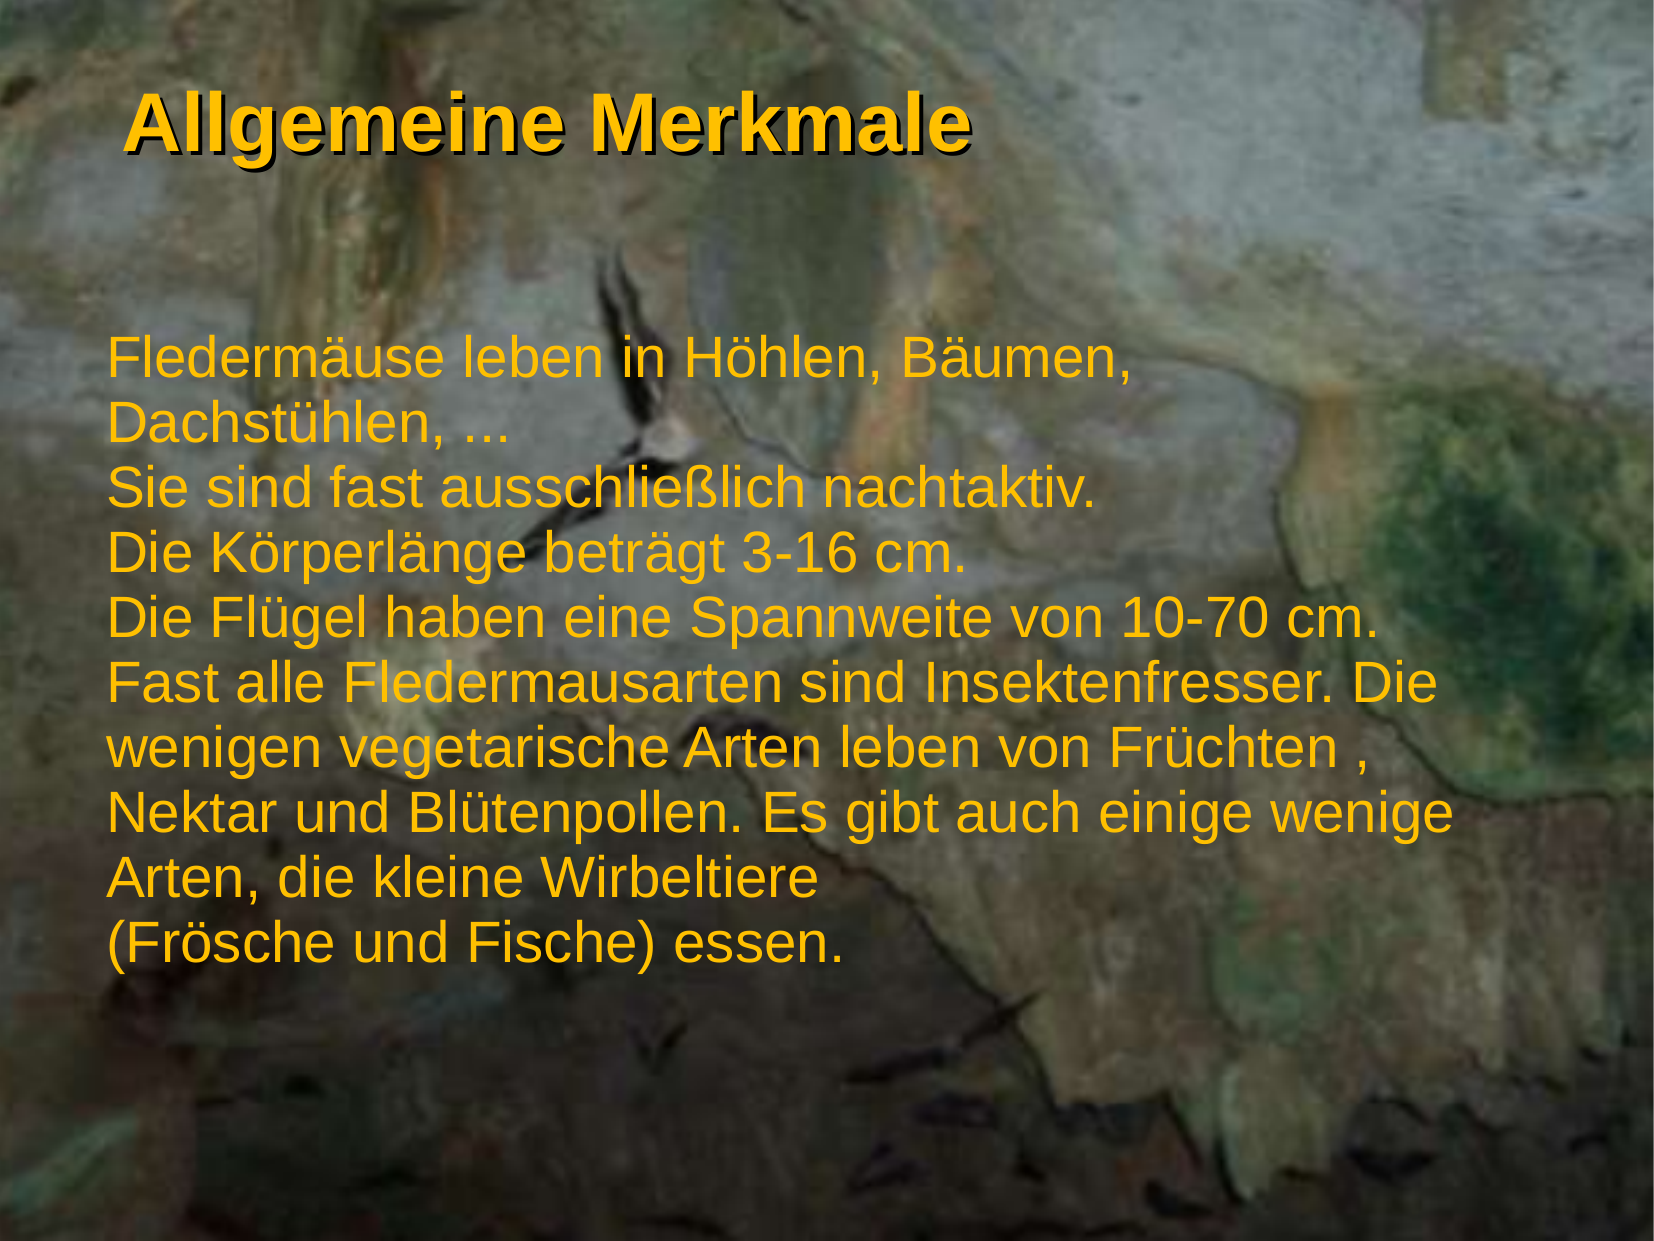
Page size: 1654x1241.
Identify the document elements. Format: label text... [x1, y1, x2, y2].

picture [0, 0, 1654, 1241]
text_box Fledermäuse leben in Höhlen, Bäumen, Dachstühlen, ... Sie sind fast ausschließlich nachtaktiv. Die Körperlänge beträgt 3-16 cm. Die Flügel haben eine Spannweite von 10-70 cm. Fast alle Fledermausarten sind Insektenfresser. Die wenigen vegetarische Arten leben von Früchten , Nektar und Blütenpollen. Es gibt auch einige wenige Arten, die kleine Wirbeltiere (Frösche und Fische) essen. [94, 324, 1512, 983]
title Allgemeine Merkmale [121, 20, 1534, 228]
